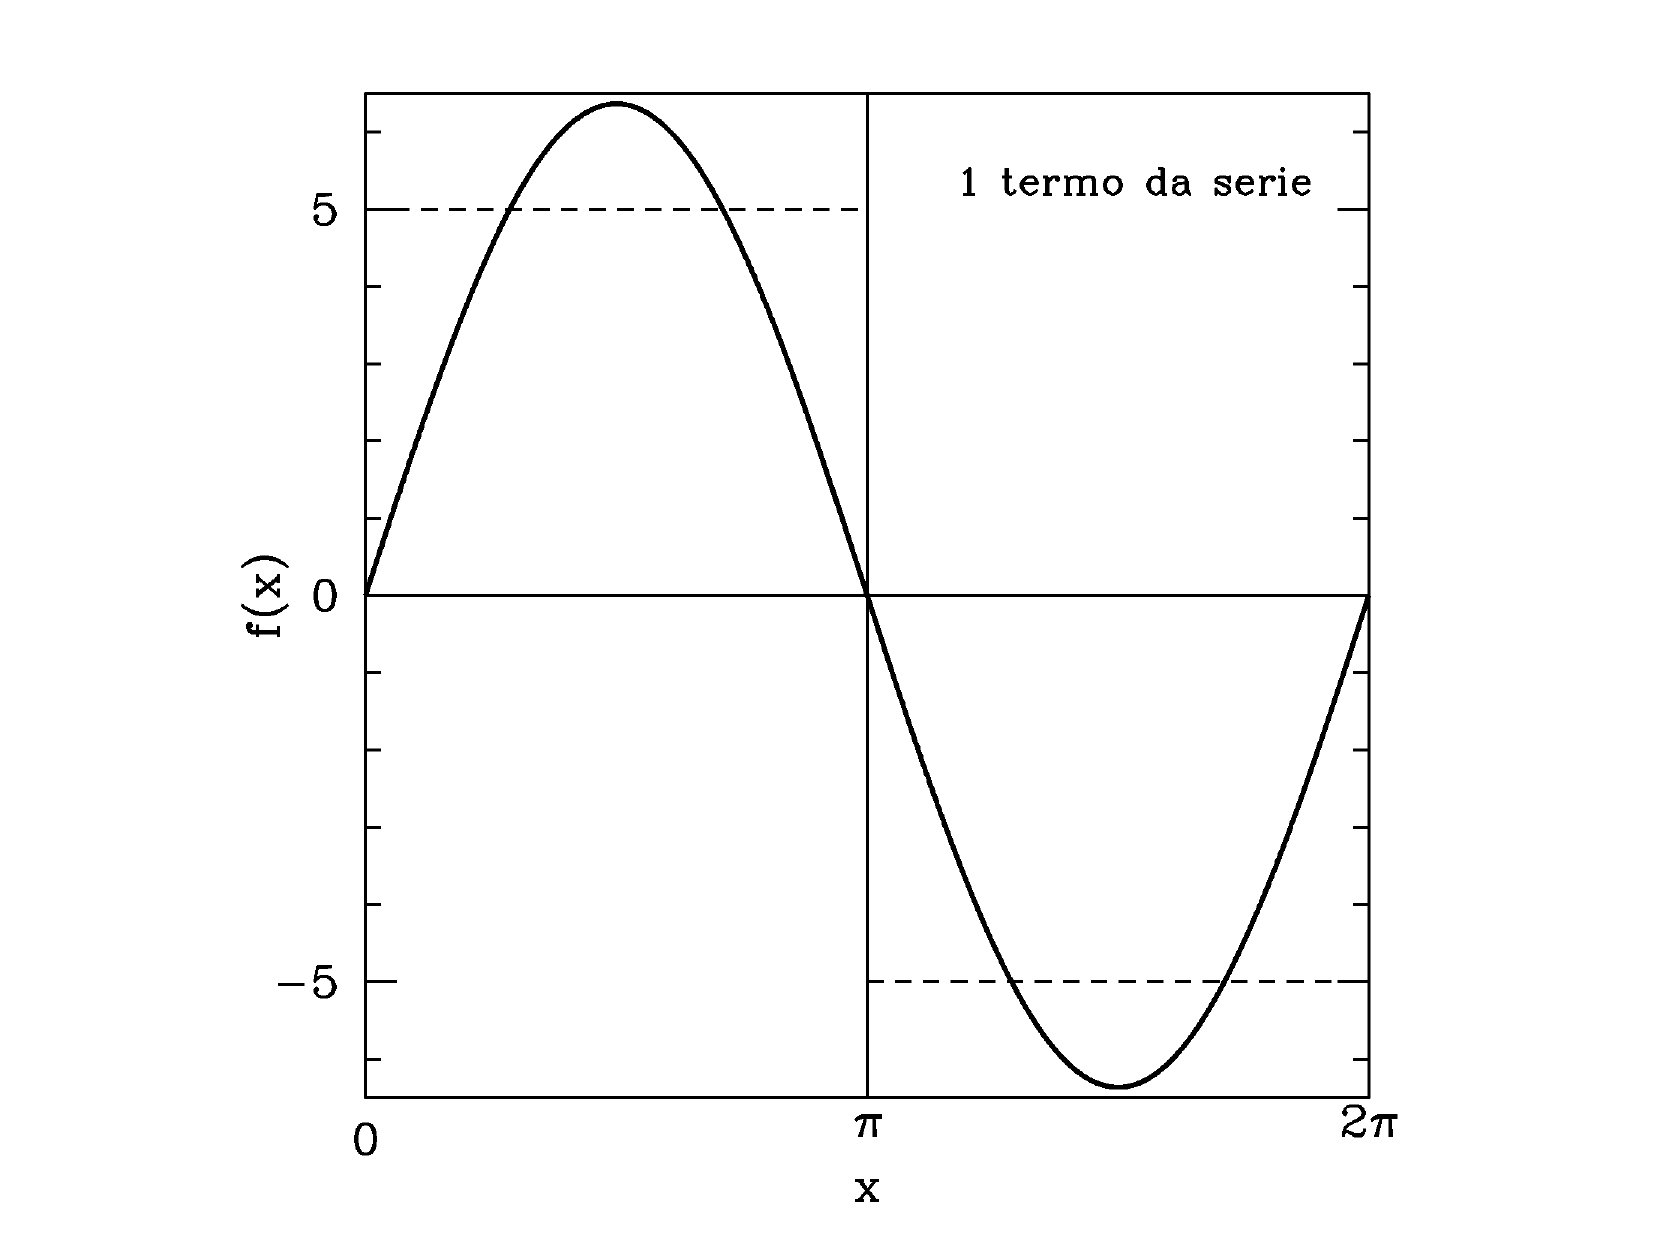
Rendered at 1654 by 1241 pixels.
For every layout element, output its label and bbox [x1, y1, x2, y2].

picture [235, 28, 1431, 1225]
